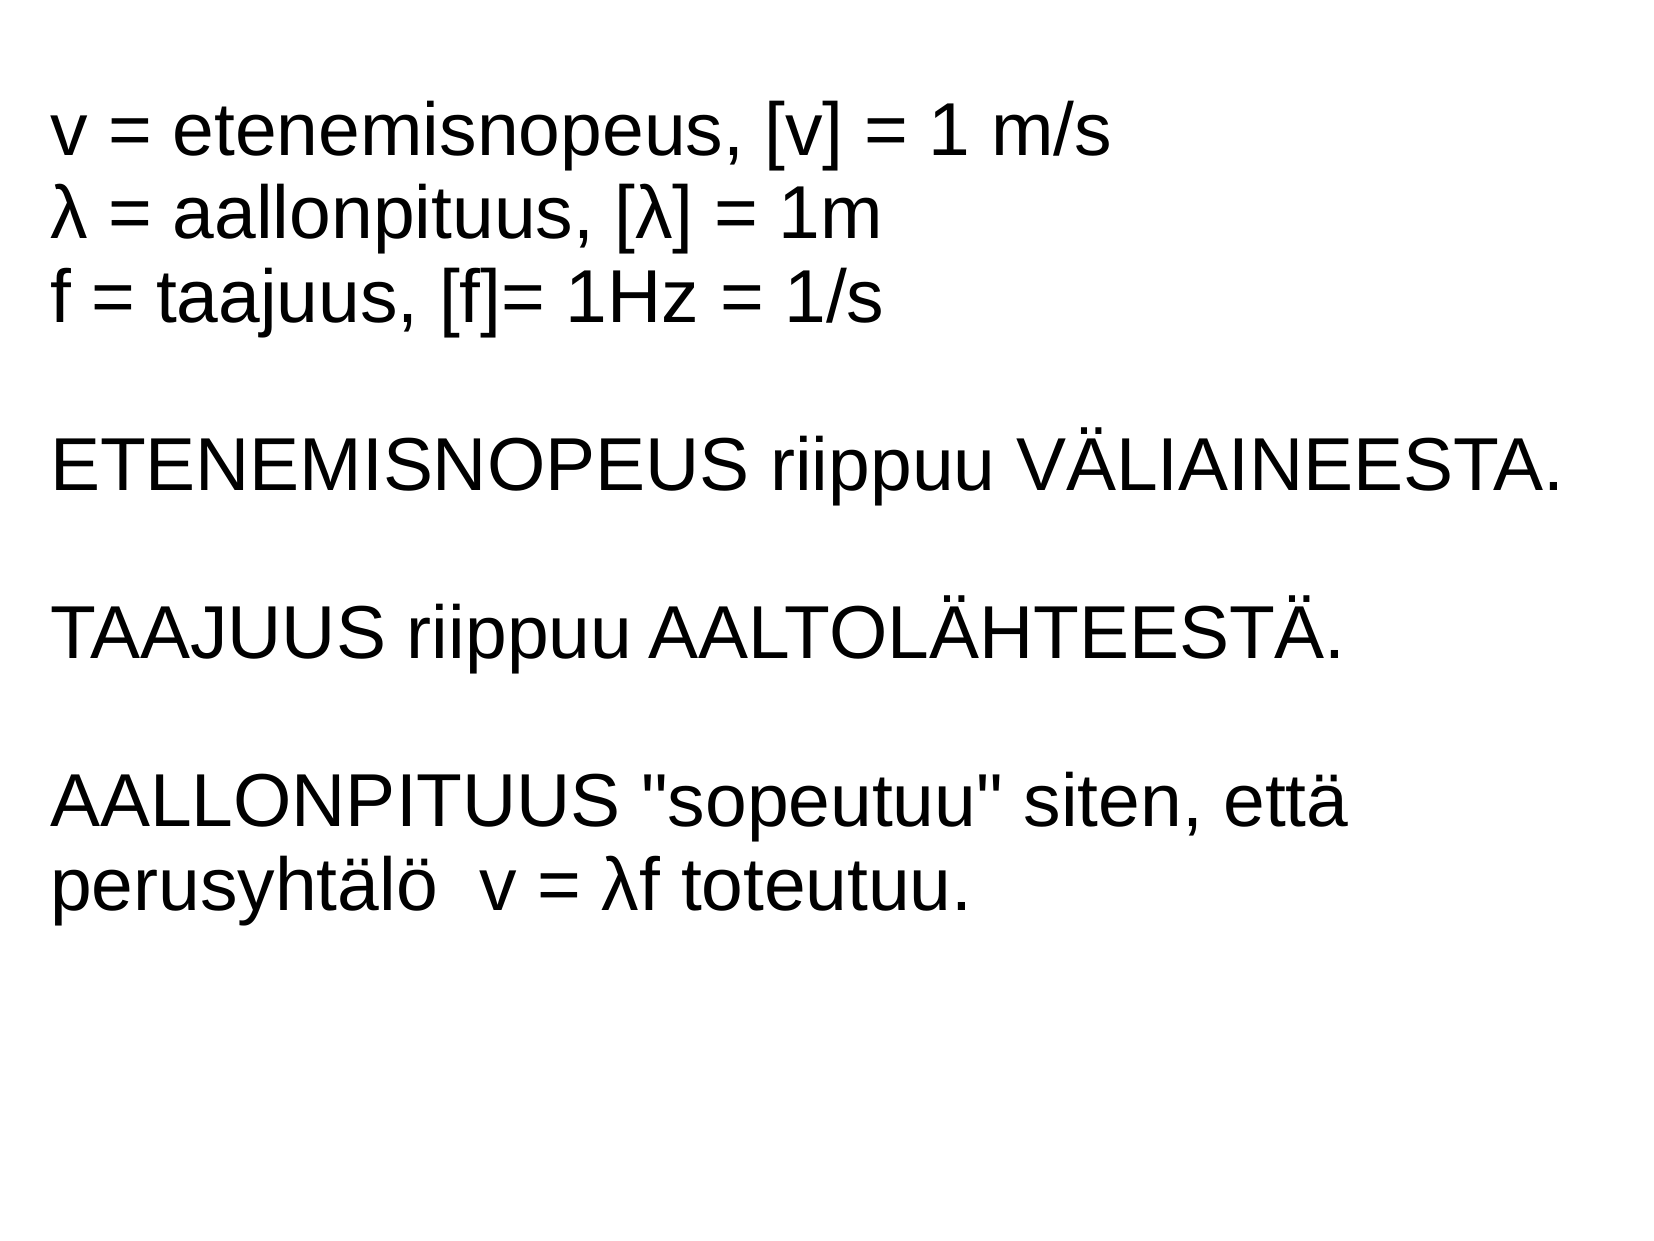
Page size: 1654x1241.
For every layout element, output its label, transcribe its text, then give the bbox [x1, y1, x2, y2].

text_box v = etenemisnopeus, [v] = 1 m/s λ = aallonpituus, [λ] = 1m f = taajuus, [f]= 1Hz = 1/s ETENEMISNOPEUS riippuu VÄLIAINEESTA. TAAJUUS riippuu AALTOLÄHTEESTÄ. AALLONPITUUS "sopeutuu" siten, että perusyhtälö v = λf toteutuu. [35, 79, 1607, 1187]
